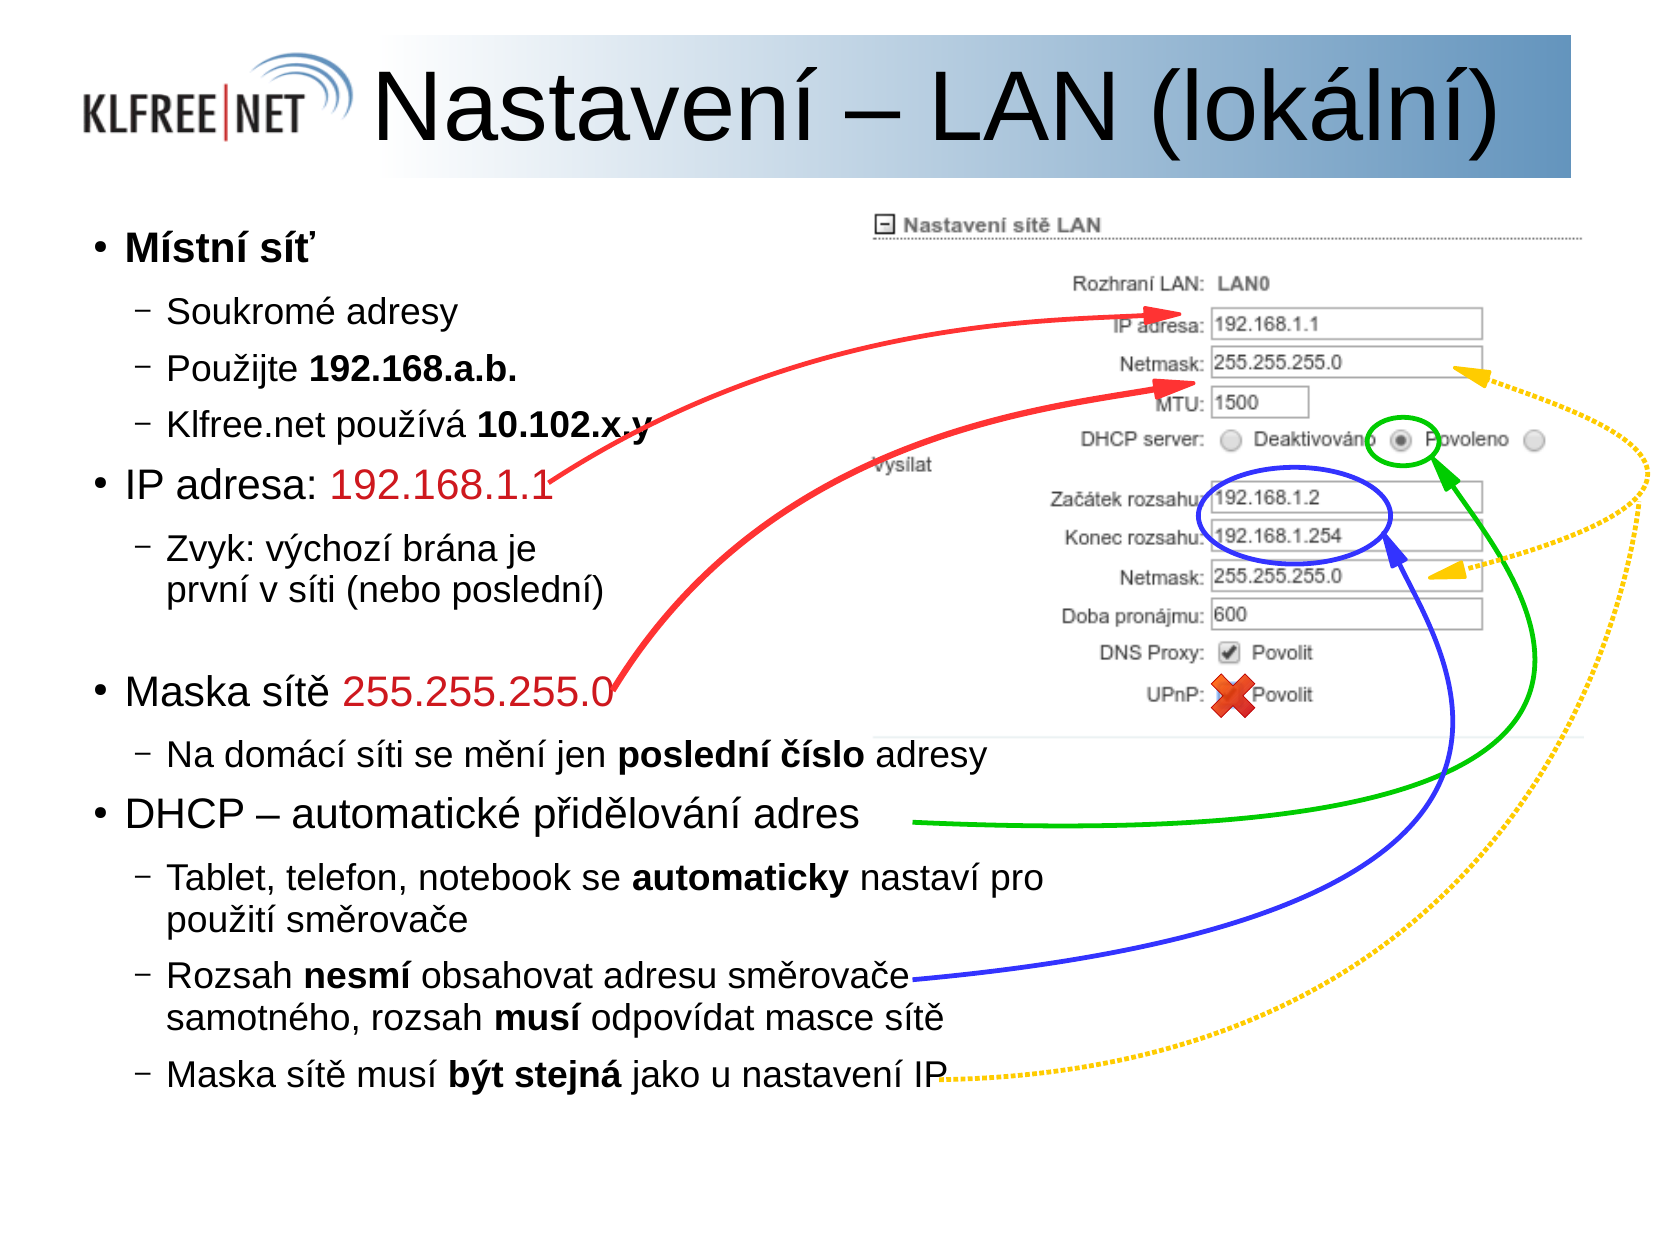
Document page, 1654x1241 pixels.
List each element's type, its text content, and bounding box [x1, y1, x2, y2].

list Místní síť Soukromé adresy Použijte 192.168.a.b. Klfree.net používá 10.102.x.y IP adresa: 192.168.1.1 Zvyk: výchozí brána je první v síti (nebo poslední) Maska sítě 255.255.255.0 Na domácí síti se mění jen poslední číslo adresy DHCP – automatické přidělování adres Tablet, telefon, notebook se automaticky nastaví pro použití směrovače Rozsah nesmí obsahovat adresu směrovače samotného, rozsah musí odpovídat masce sítě Maska sítě musí být stejná jako u nastavení IP [82, 224, 1086, 1111]
picture [1370, 420, 1436, 463]
picture [857, 198, 1584, 755]
title Nastavení – LAN (lokální) [371, 47, 1560, 166]
picture [59, 11, 372, 201]
picture [1201, 470, 1388, 561]
